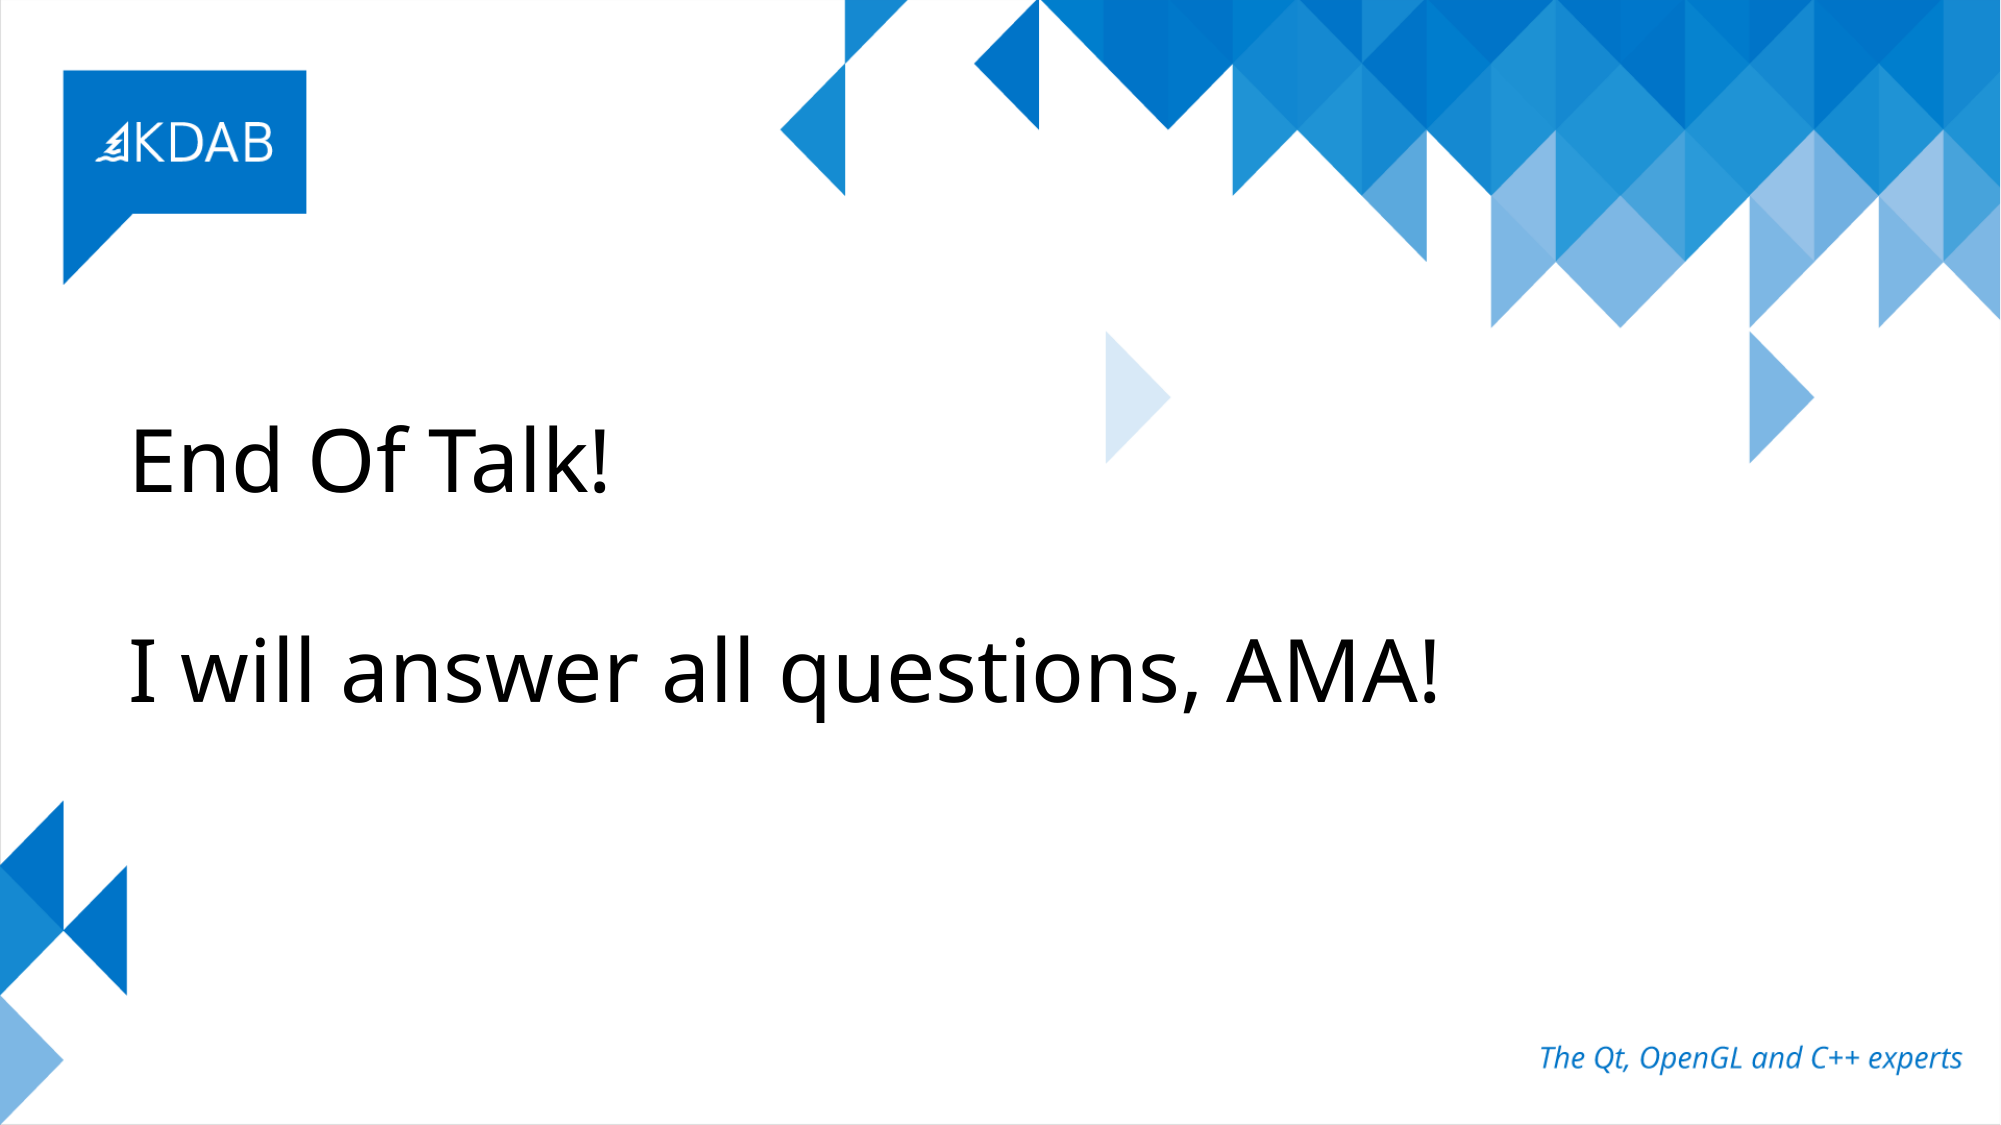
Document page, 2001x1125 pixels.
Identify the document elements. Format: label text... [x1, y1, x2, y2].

picture [0, 0, 2001, 1125]
title End Of Talk! I will answer all questions, AMA! [128, 324, 1869, 801]
